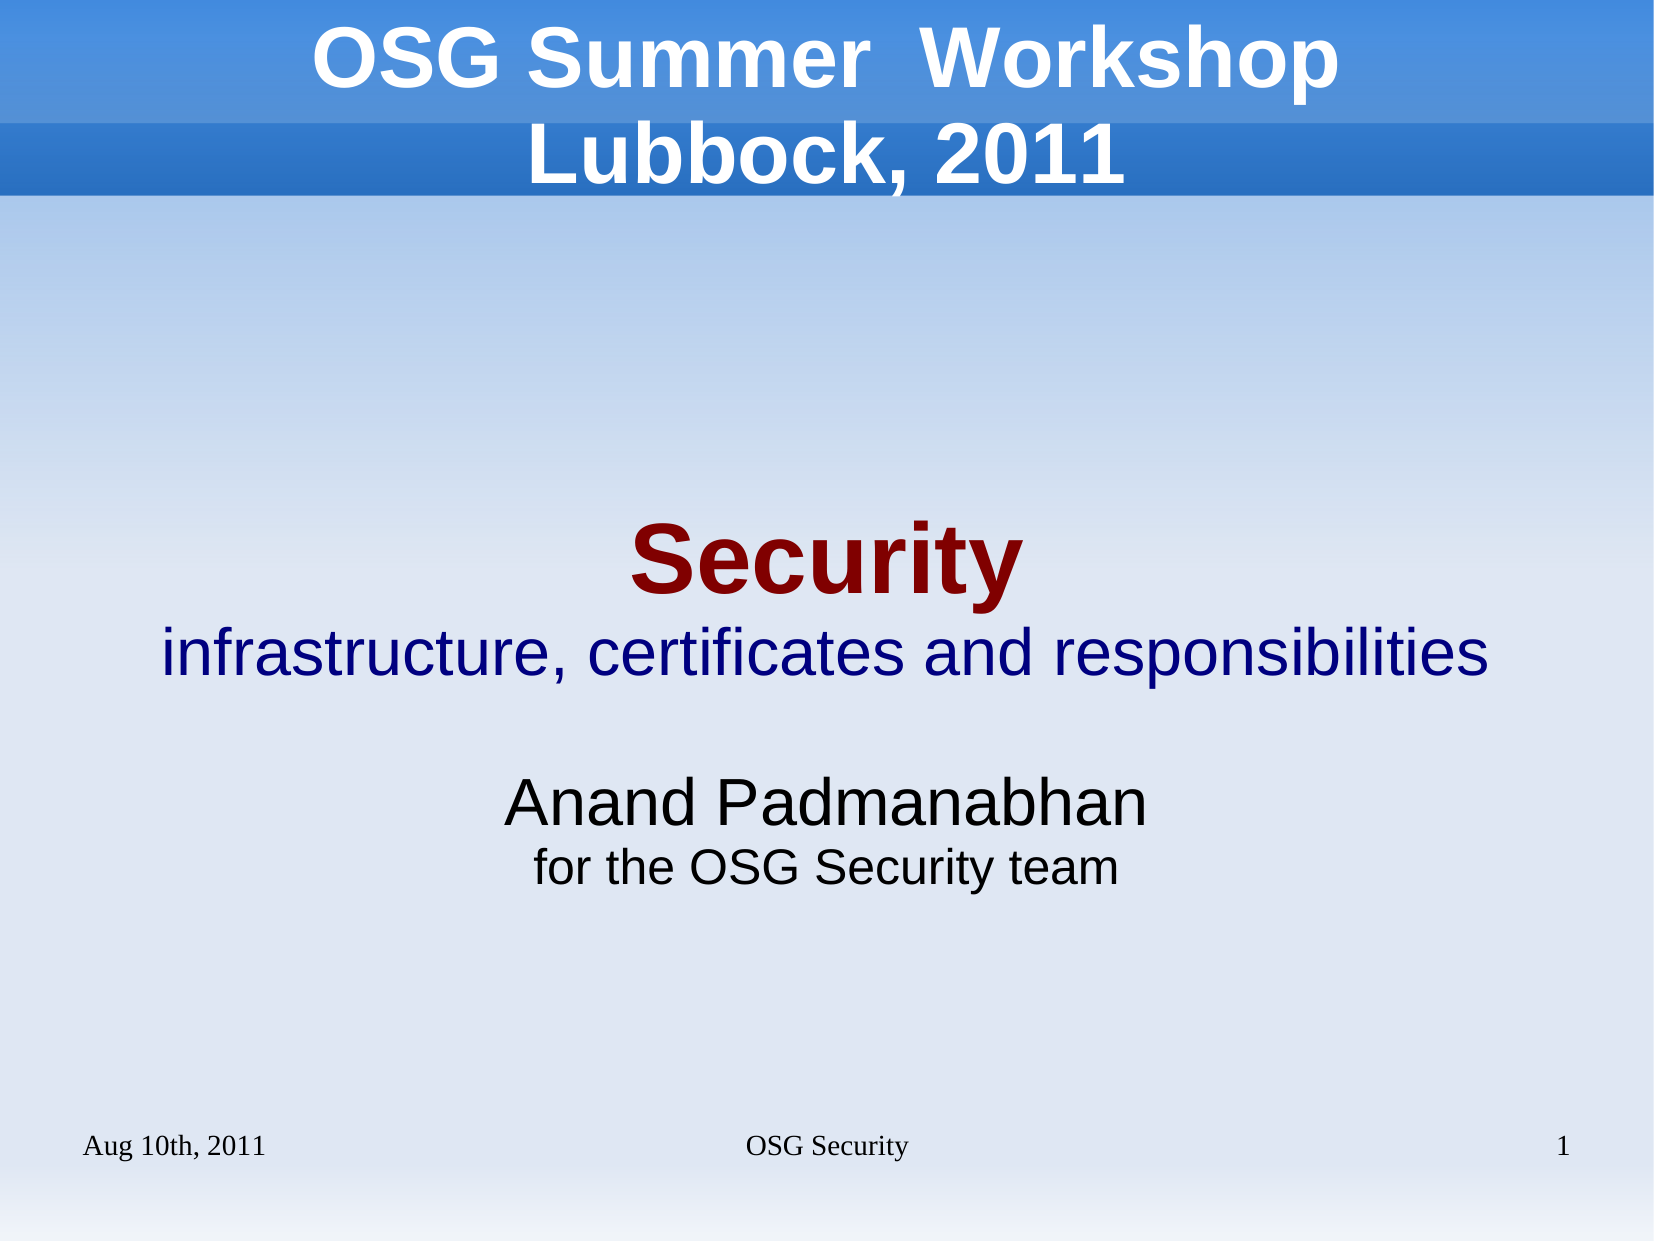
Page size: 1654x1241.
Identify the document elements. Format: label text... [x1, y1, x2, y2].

title OSG Summer Workshop Lubbock, 2011 [82, 3, 1571, 208]
subtitle Security infrastructure, certificates and responsibilities Anand Padmanabhan for the OSG Security team [82, 290, 1571, 1109]
picture [0, 0, 1654, 1241]
